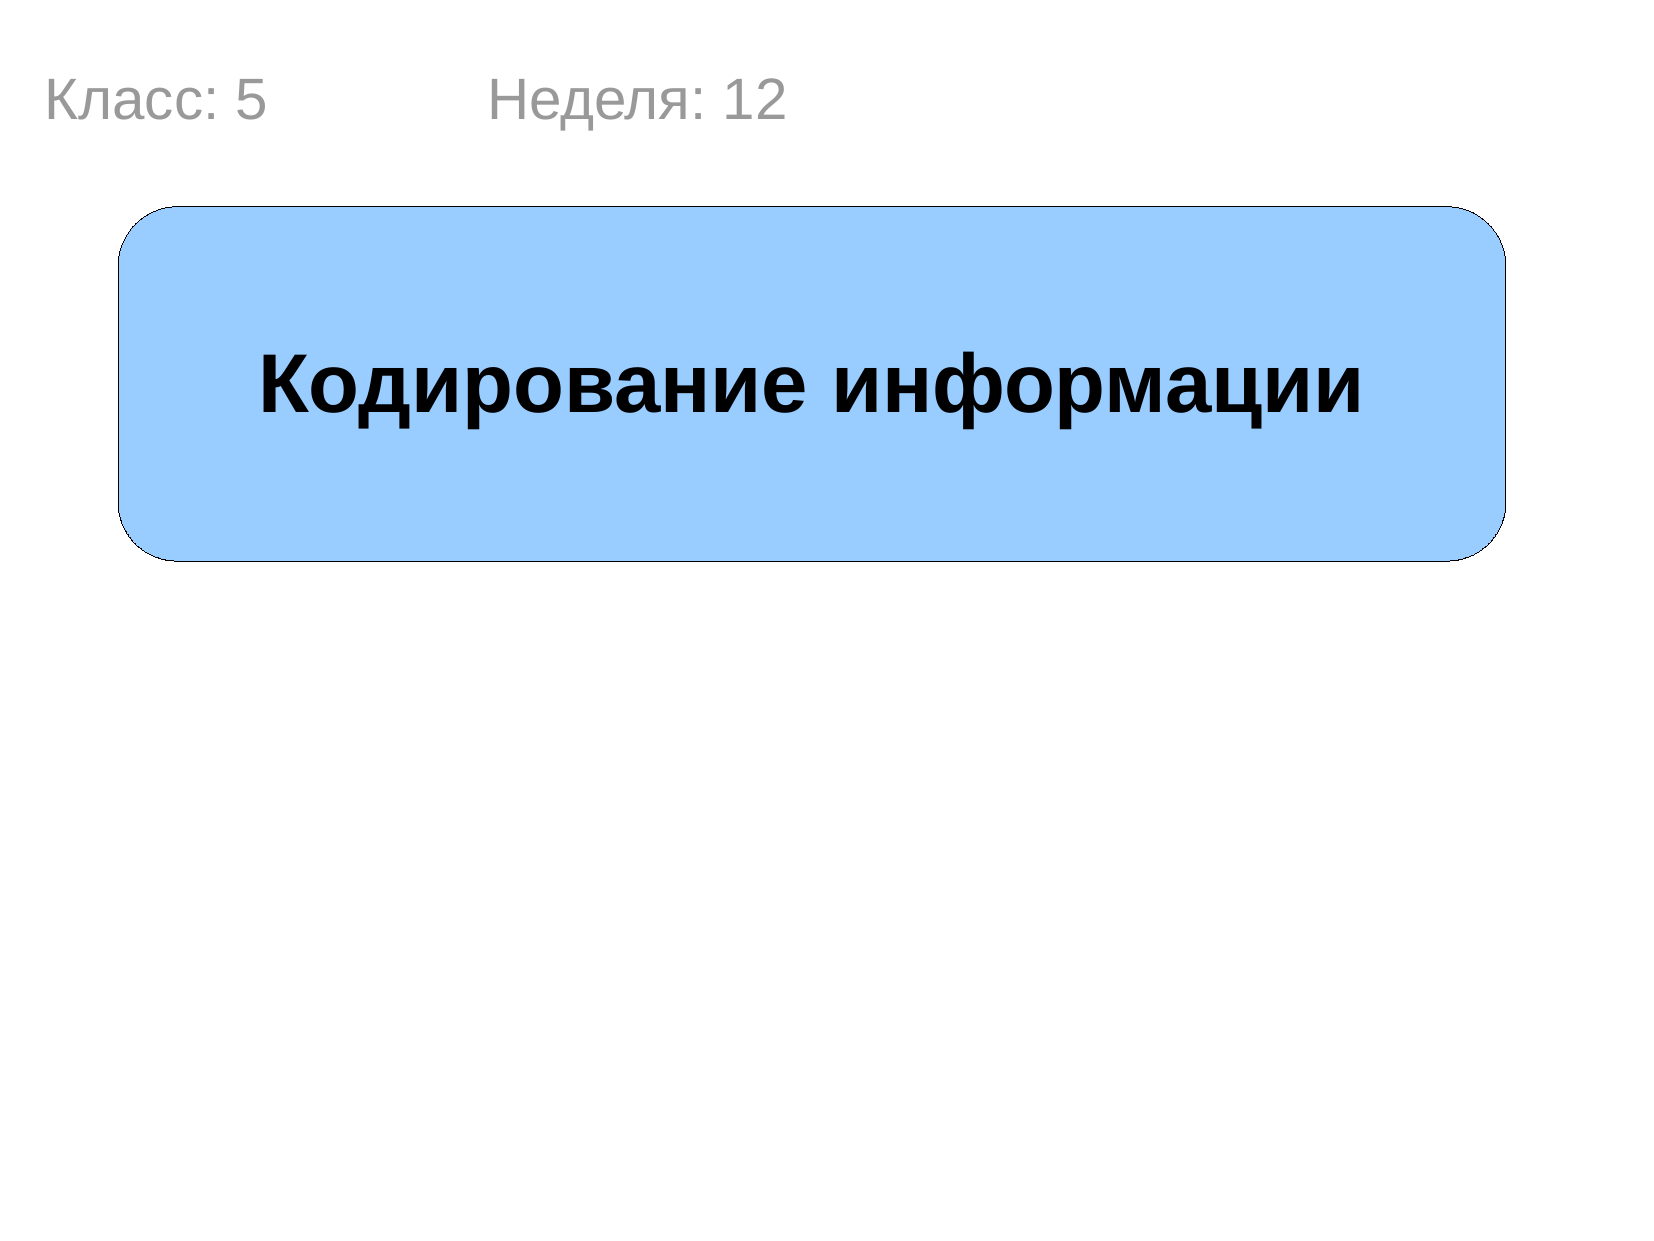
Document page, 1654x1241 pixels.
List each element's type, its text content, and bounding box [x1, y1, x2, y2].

text_box Класс: 5 Неделя: 12 [29, 59, 975, 139]
text_box Кодирование информации [118, 206, 1506, 562]
